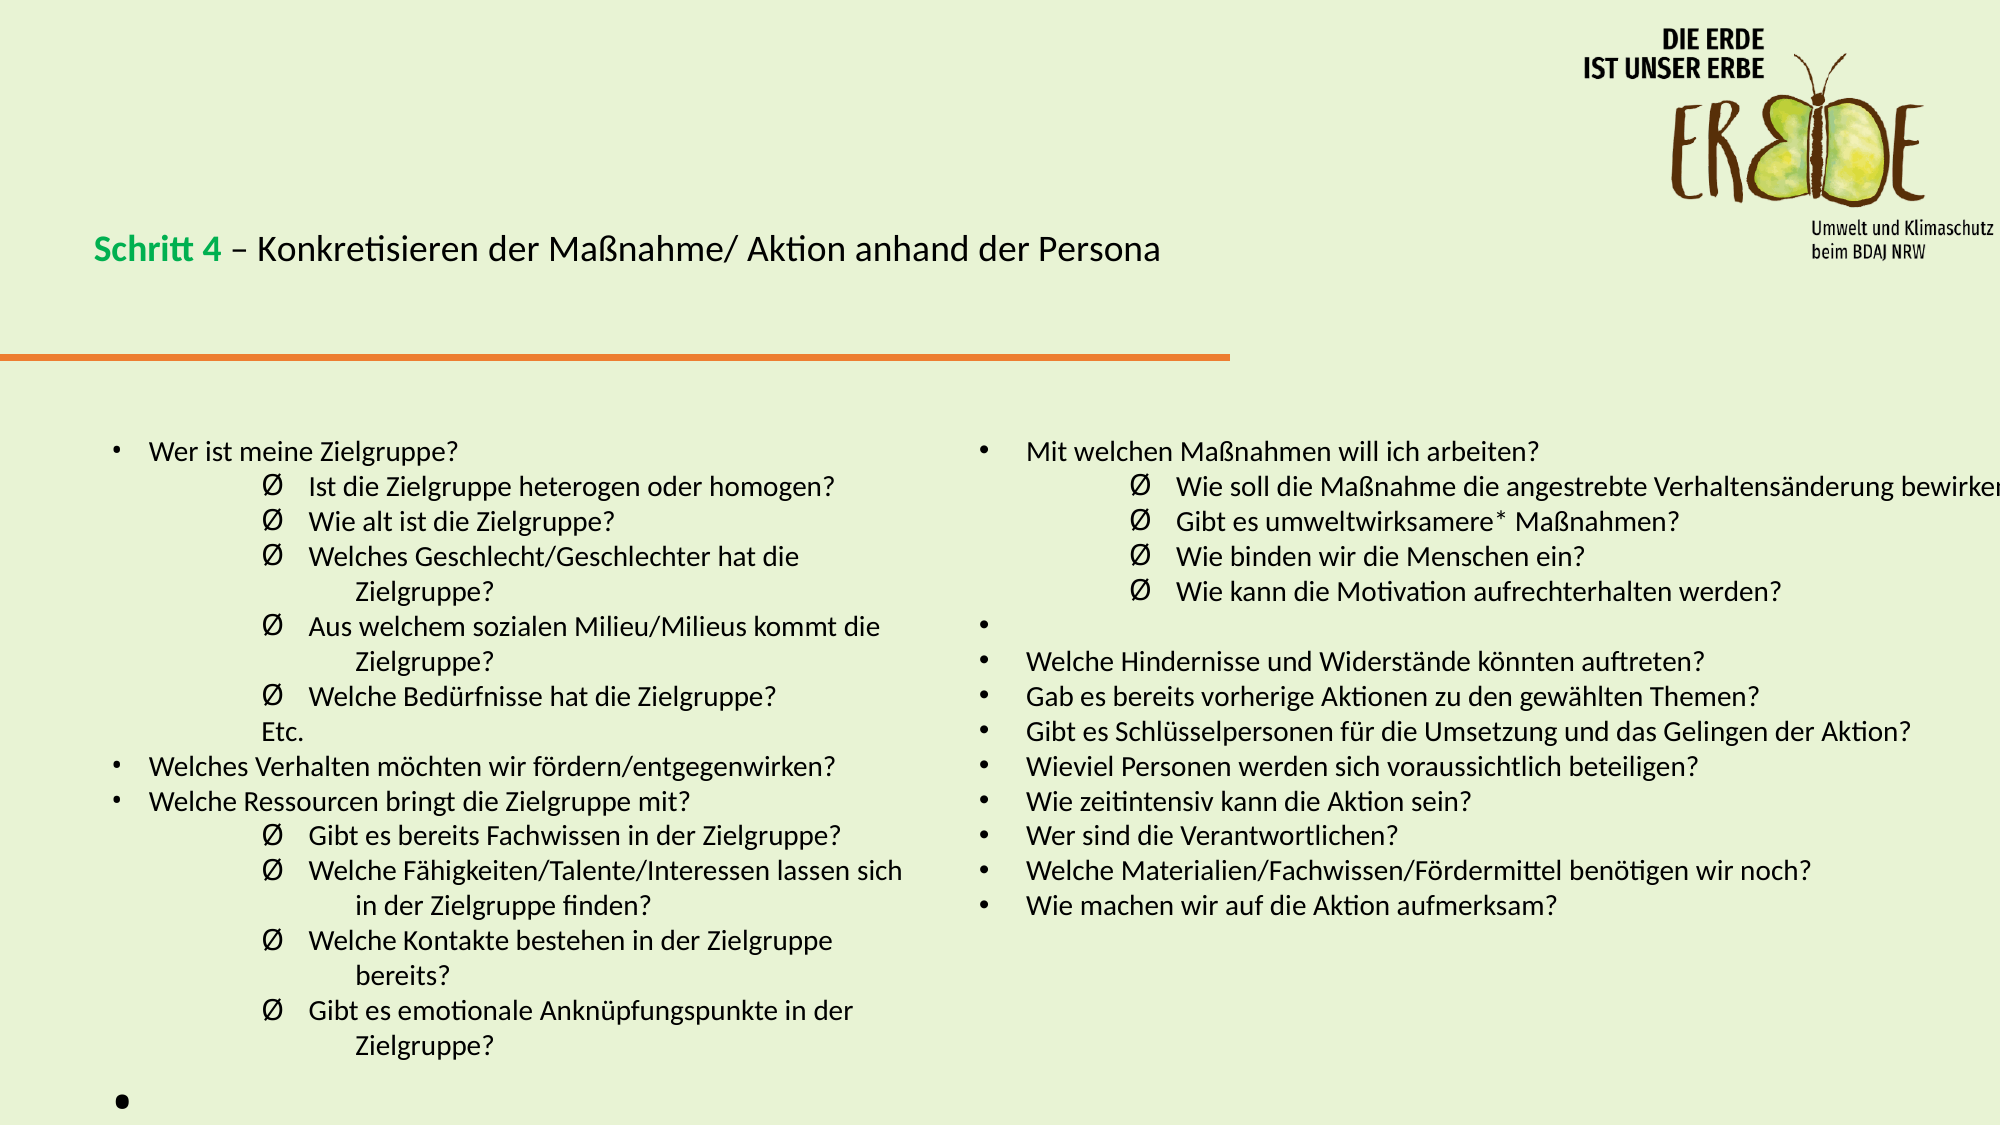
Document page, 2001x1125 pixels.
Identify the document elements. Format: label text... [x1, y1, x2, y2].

text_box Schritt 4 – Konkretisieren der Maßnahme/ Aktion anhand der Persona [78, 207, 1581, 274]
text_box Wer ist meine Zielgruppe? Ist die Zielgruppe heterogen oder homogen? Wie alt ist die Zielgruppe? Welches Geschlecht/Geschlechter hat die Zielgruppe? Aus welchem sozialen Milieu/Milieus kommt die Zielgruppe? Welche Bedürfnisse hat die Zielgruppe? Etc. Welches Verhalten möchten wir fördern/entgegenwirken? Welche Ressourcen bringt die Zielgruppe mit? Gibt es bereits Fachwissen in der Zielgruppe? Welche Fähigkeiten/Talente/Interessen lassen sich in der Zielgruppe finden? Welche Kontakte bestehen in der Zielgruppe bereits? Gibt es emotionale Anknüpfungspunkte in der Zielgruppe? [96, 424, 946, 1087]
text_box Mit welchen Maßnahmen will ich arbeiten? Wie soll die Maßnahme die angestrebte Verhaltensänderung bewirken? Gibt es umweltwirksamere* Maßnahmen? Wie binden wir die Menschen ein? Wie kann die Motivation aufrechterhalten werden? Welche Hindernisse und Widerstände könnten auftreten? Gab es bereits vorherige Aktionen zu den gewählten Themen? Gibt es Schlüsselpersonen für die Umsetzung und das Gelingen der Aktion? Wieviel Personen werden sich voraussichtlich beteiligen? Wie zeitintensiv kann die Aktion sein? Wer sind die Verantwortlichen? Welche Materialien/Fachwissen/Fördermittel benötigen wir noch? Wie machen wir auf die Aktion aufmerksam? [964, 424, 1977, 981]
